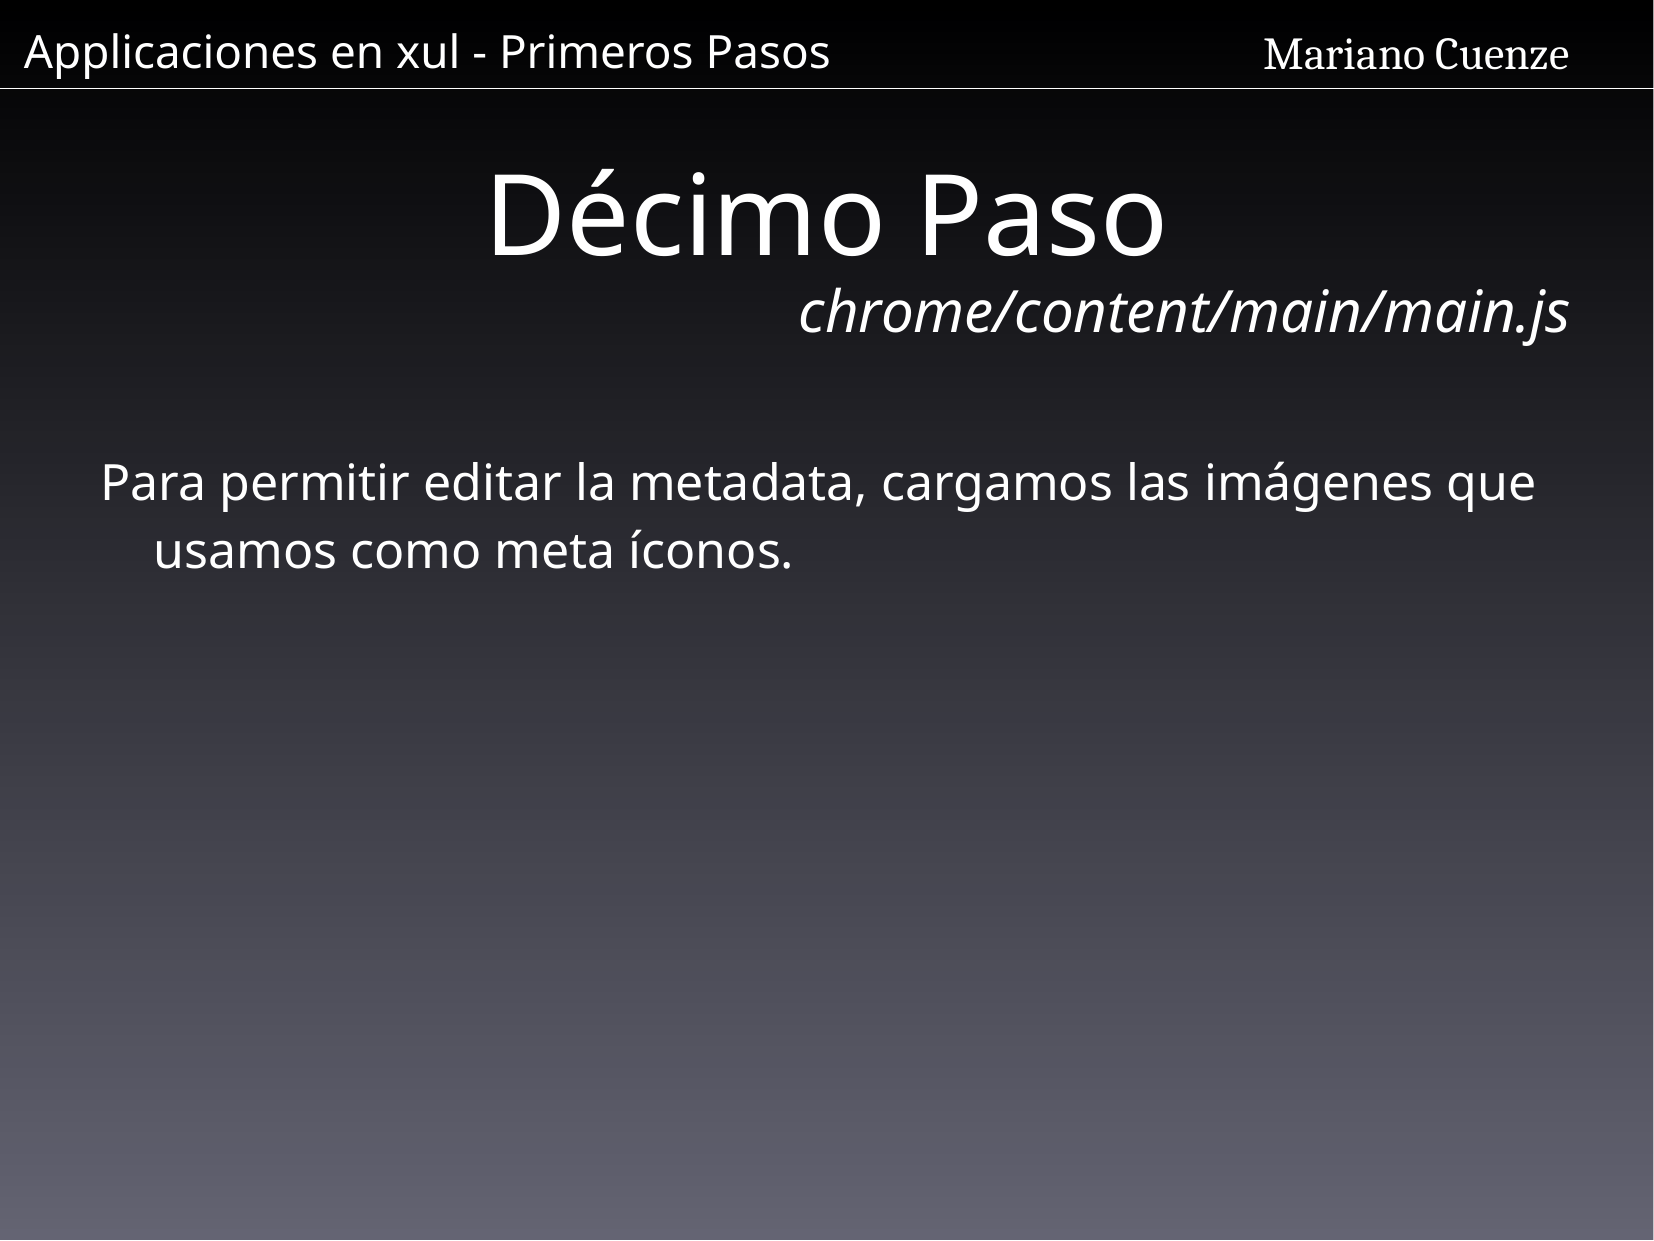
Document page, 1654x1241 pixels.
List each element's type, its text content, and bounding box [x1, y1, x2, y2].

text_box Applicaciones en xul - Primeros Pasos [9, 11, 899, 80]
text_box Mariano Cuenze [1249, 20, 1648, 88]
title chrome/content/main/main.js [82, 265, 1571, 355]
list Para permitir editar la metadata, cargamos las imágenes que usamos como meta íconos. [82, 355, 1571, 1153]
title Décimo Paso [82, 108, 1571, 265]
